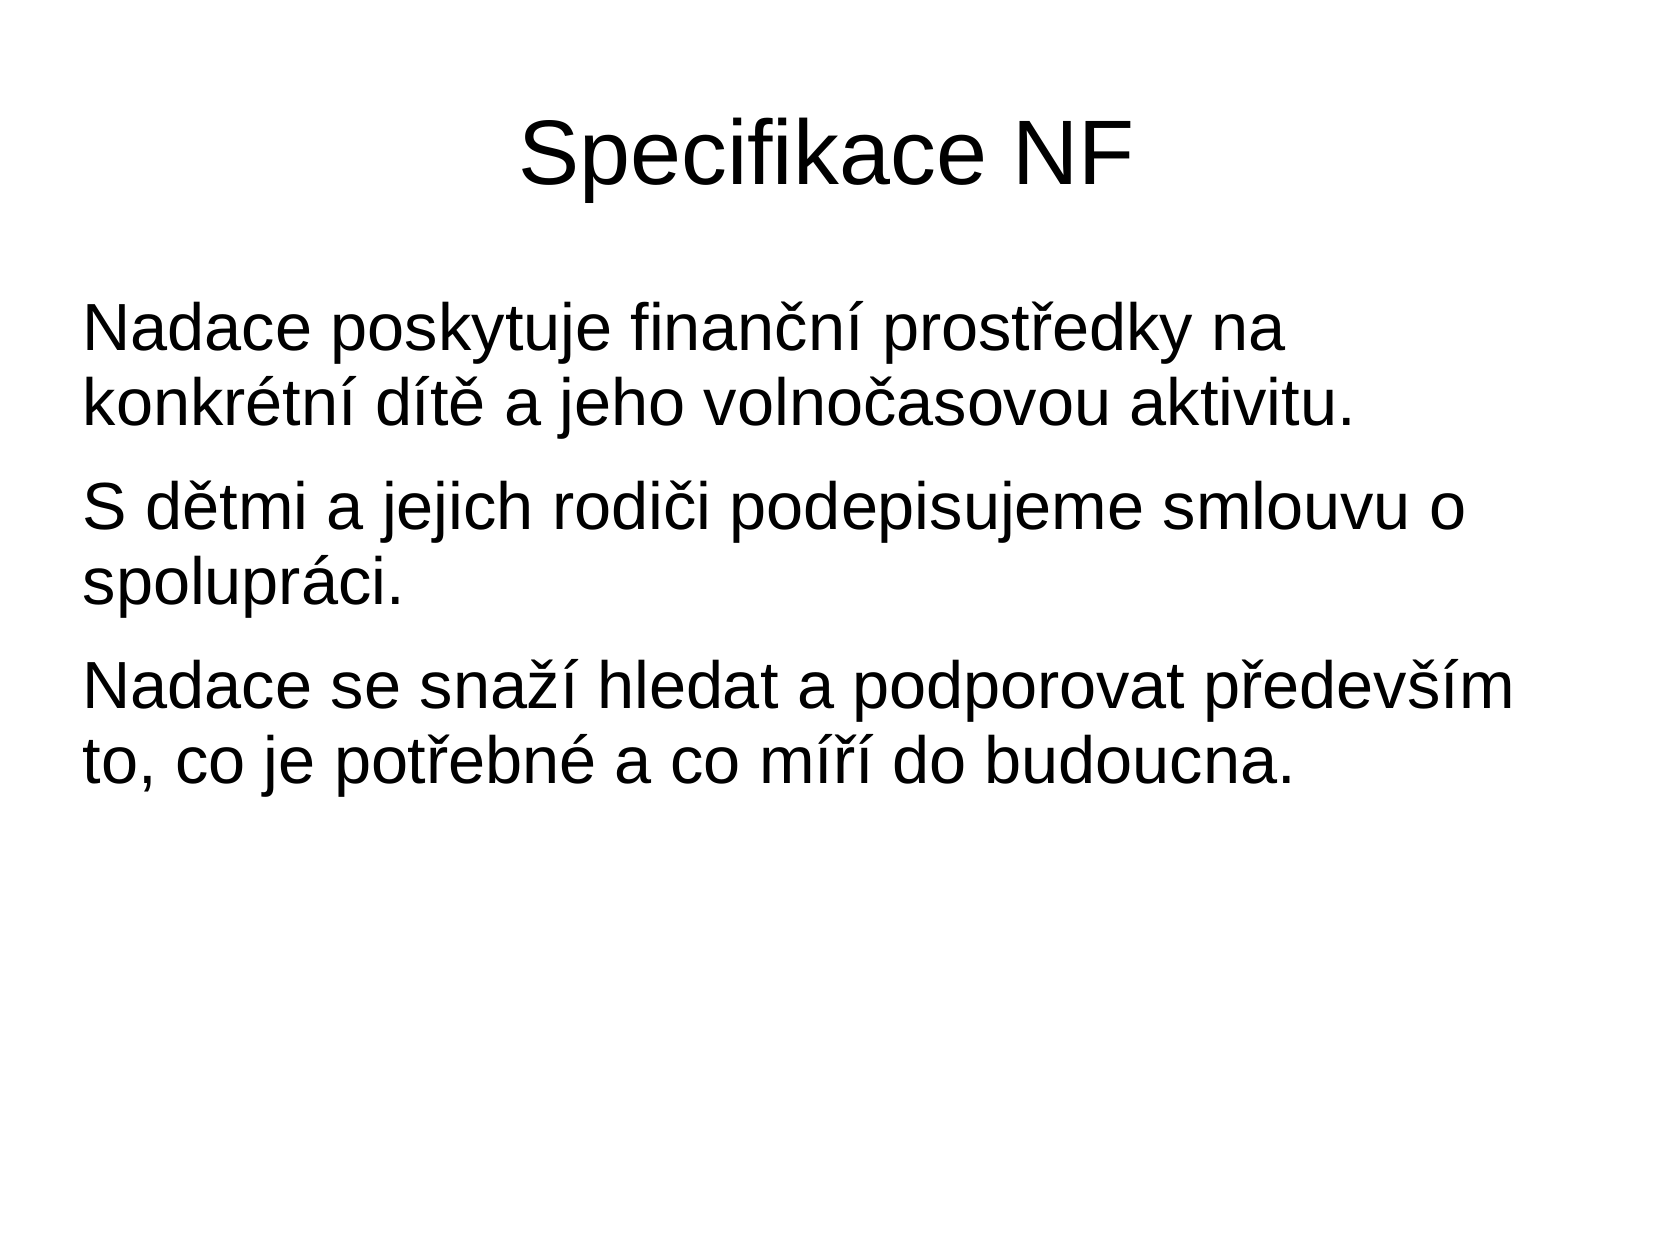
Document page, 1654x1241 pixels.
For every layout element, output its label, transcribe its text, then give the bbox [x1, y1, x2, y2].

title Specifikace NF [82, 49, 1571, 257]
list Nadace poskytuje finanční prostředky na konkrétní dítě a jeho volnočasovou aktivitu. S dětmi a jejich rodiči podepisujeme smlouvu o spolupráci. Nadace se snaží hledat a podporovat především to, co je potřebné a co míří do budoucna. [82, 290, 1571, 1109]
